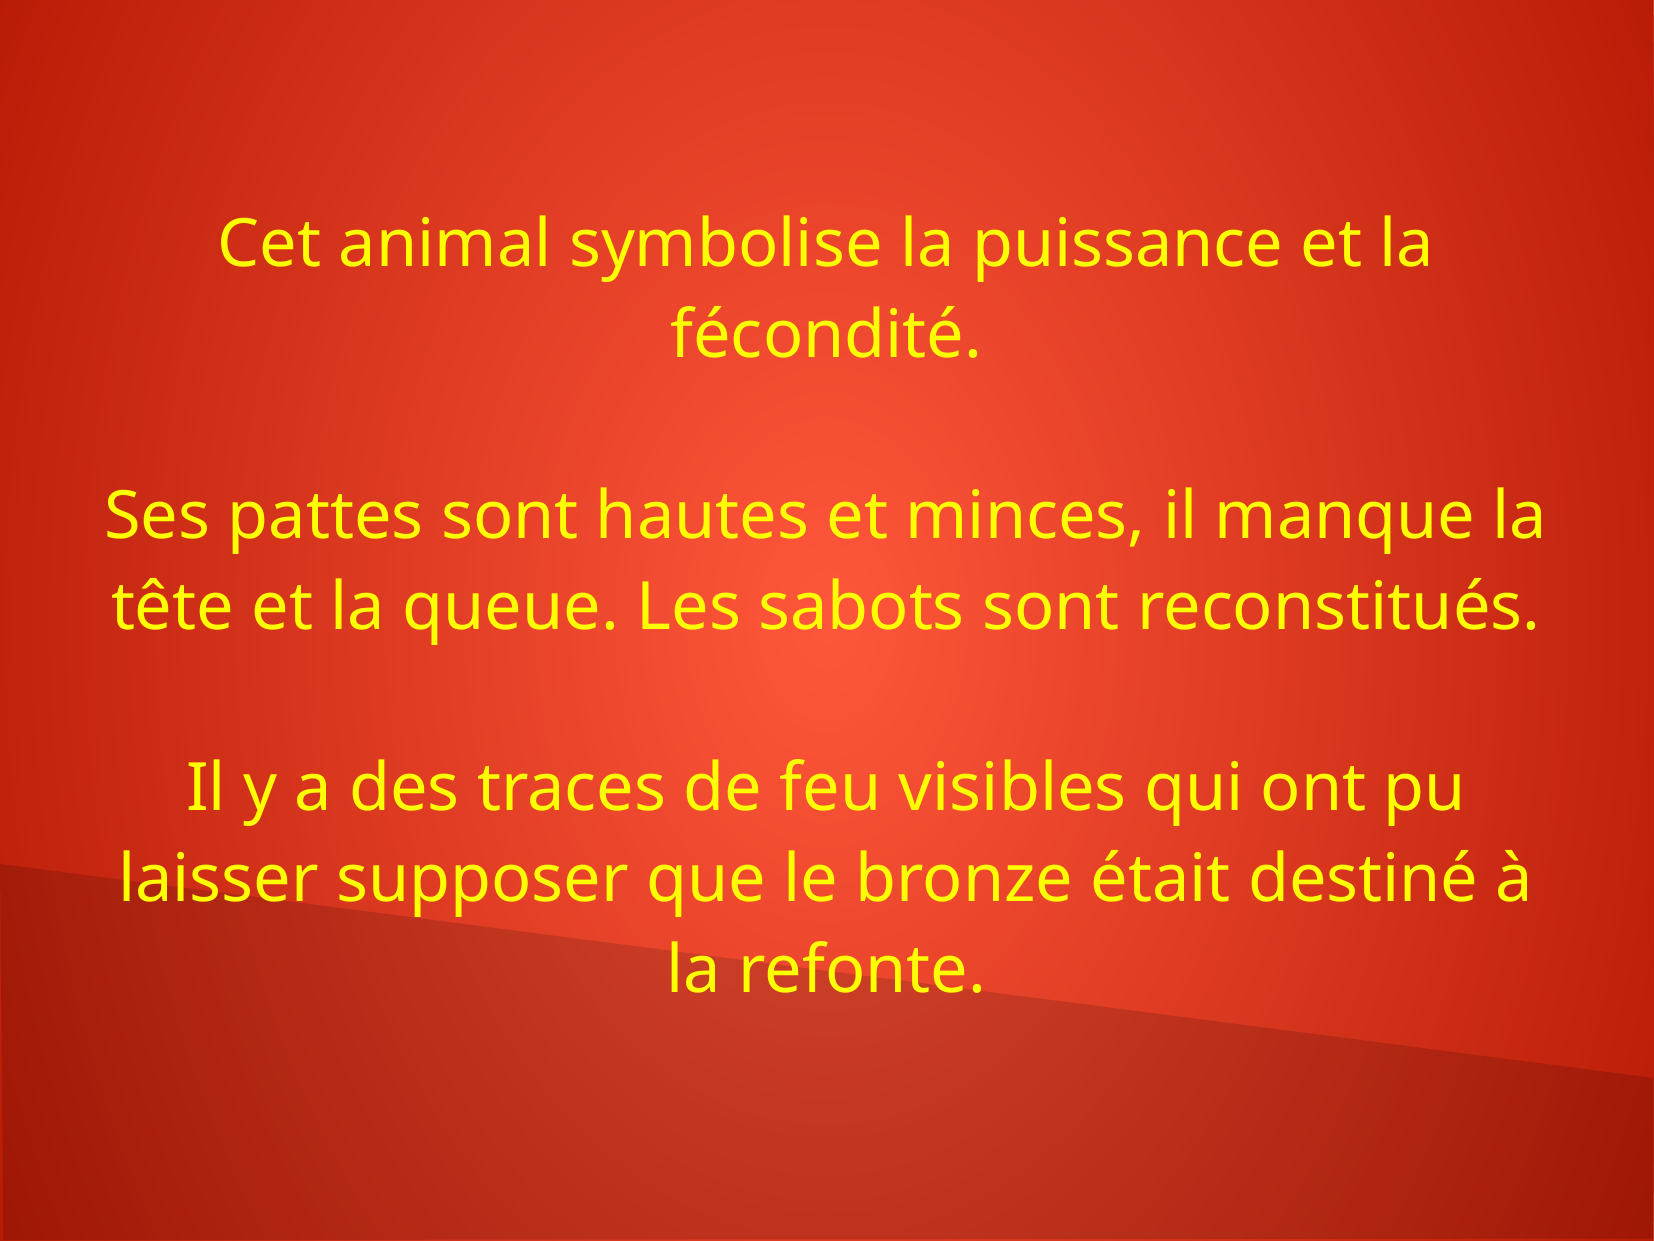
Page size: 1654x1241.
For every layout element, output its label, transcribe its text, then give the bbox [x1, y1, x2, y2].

subtitle Cet animal symbolise la puissance et la fécondité. Ses pattes sont hautes et minces, il manque la tête et la queue. Les sabots sont reconstitués. Il y a des traces de feu visibles qui ont pu laisser supposer que le bronze était destiné à la refonte. [82, 49, 1571, 1158]
